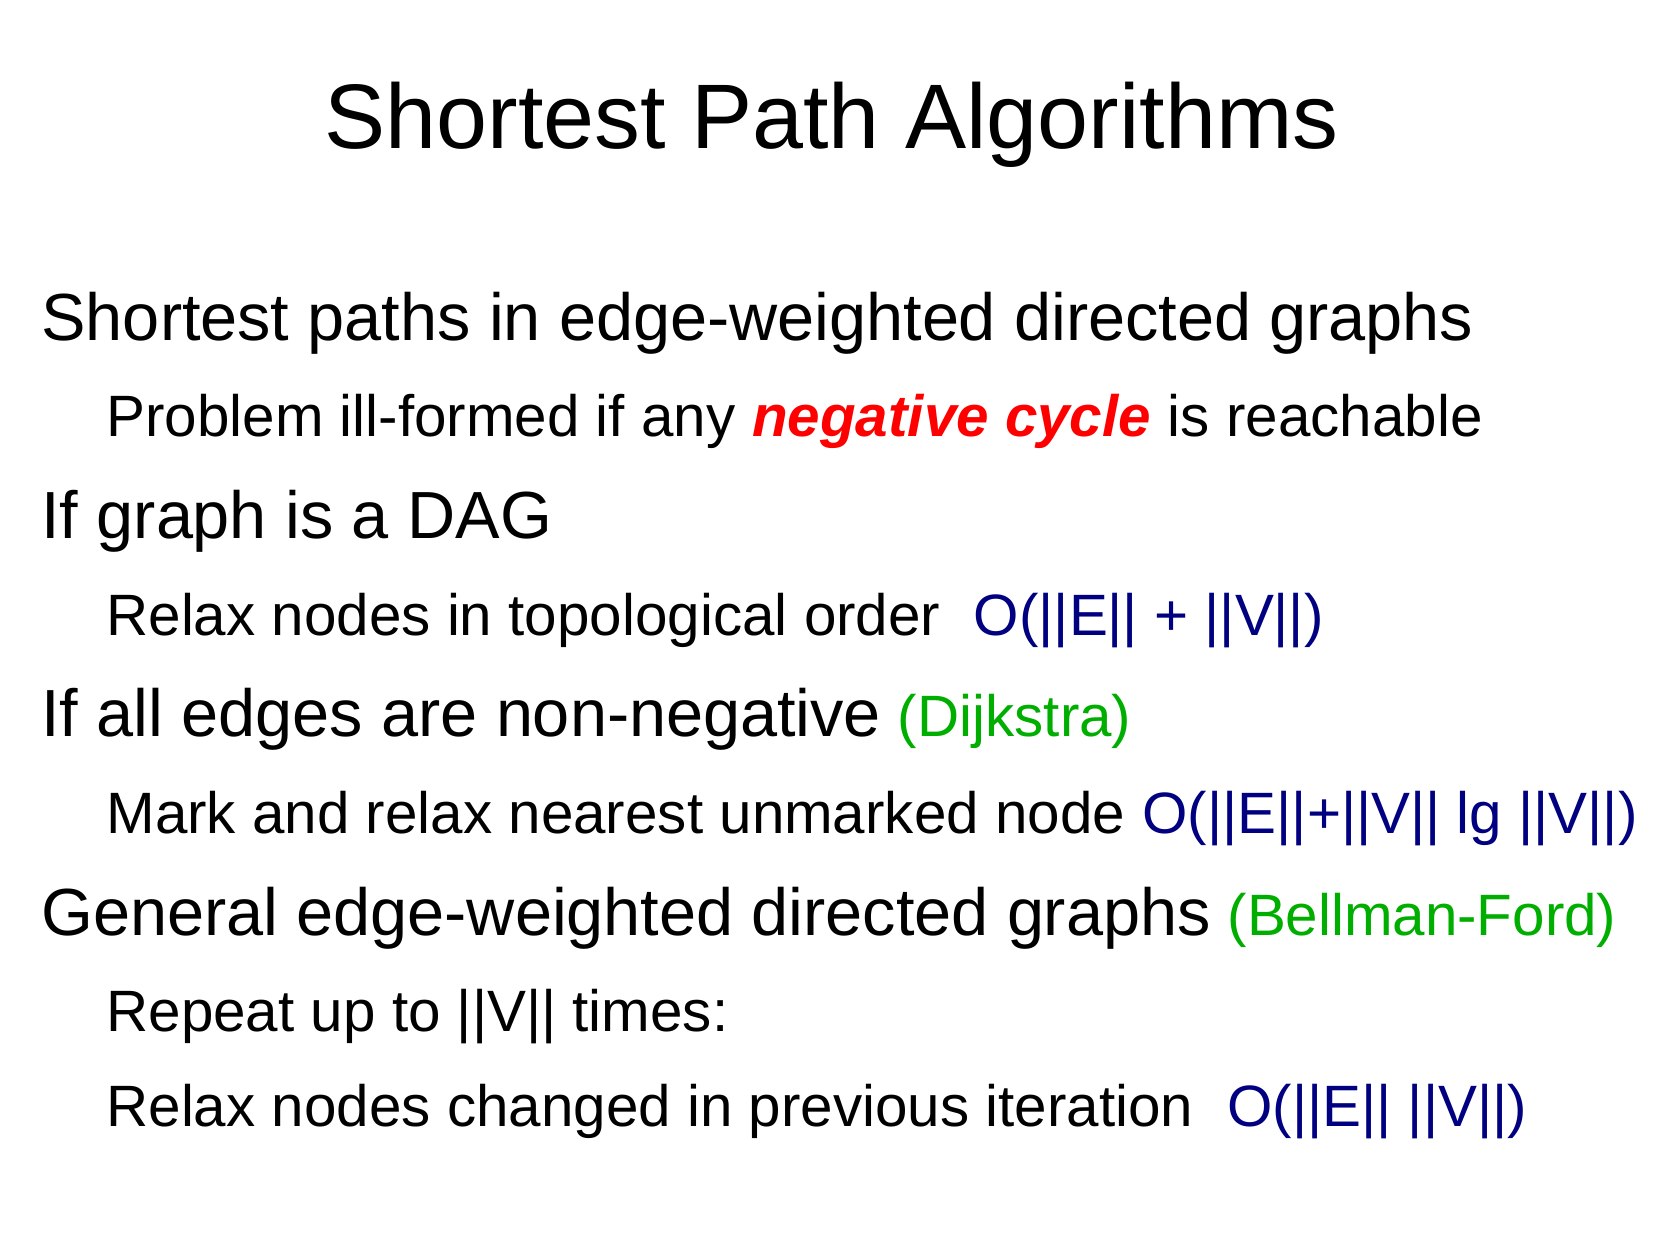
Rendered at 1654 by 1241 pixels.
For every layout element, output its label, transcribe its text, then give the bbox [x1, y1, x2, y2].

title Shortest Path Algorithms [88, 14, 1577, 222]
list Shortest paths in edge-weighted directed graphs Problem ill-formed if any negative cycle is reachable If graph is a DAG Relax nodes in topological order O(||E|| + ||V||) If all edges are non-negative (Dijkstra) Mark and relax nearest unmarked node O(||E||+||V|| lg ||V||) General edge-weighted directed graphs (Bellman-Ford) Repeat up to ||V|| times: Relax nodes changed in previous iteration O(||E|| ||V||) [41, 276, 1654, 1140]
